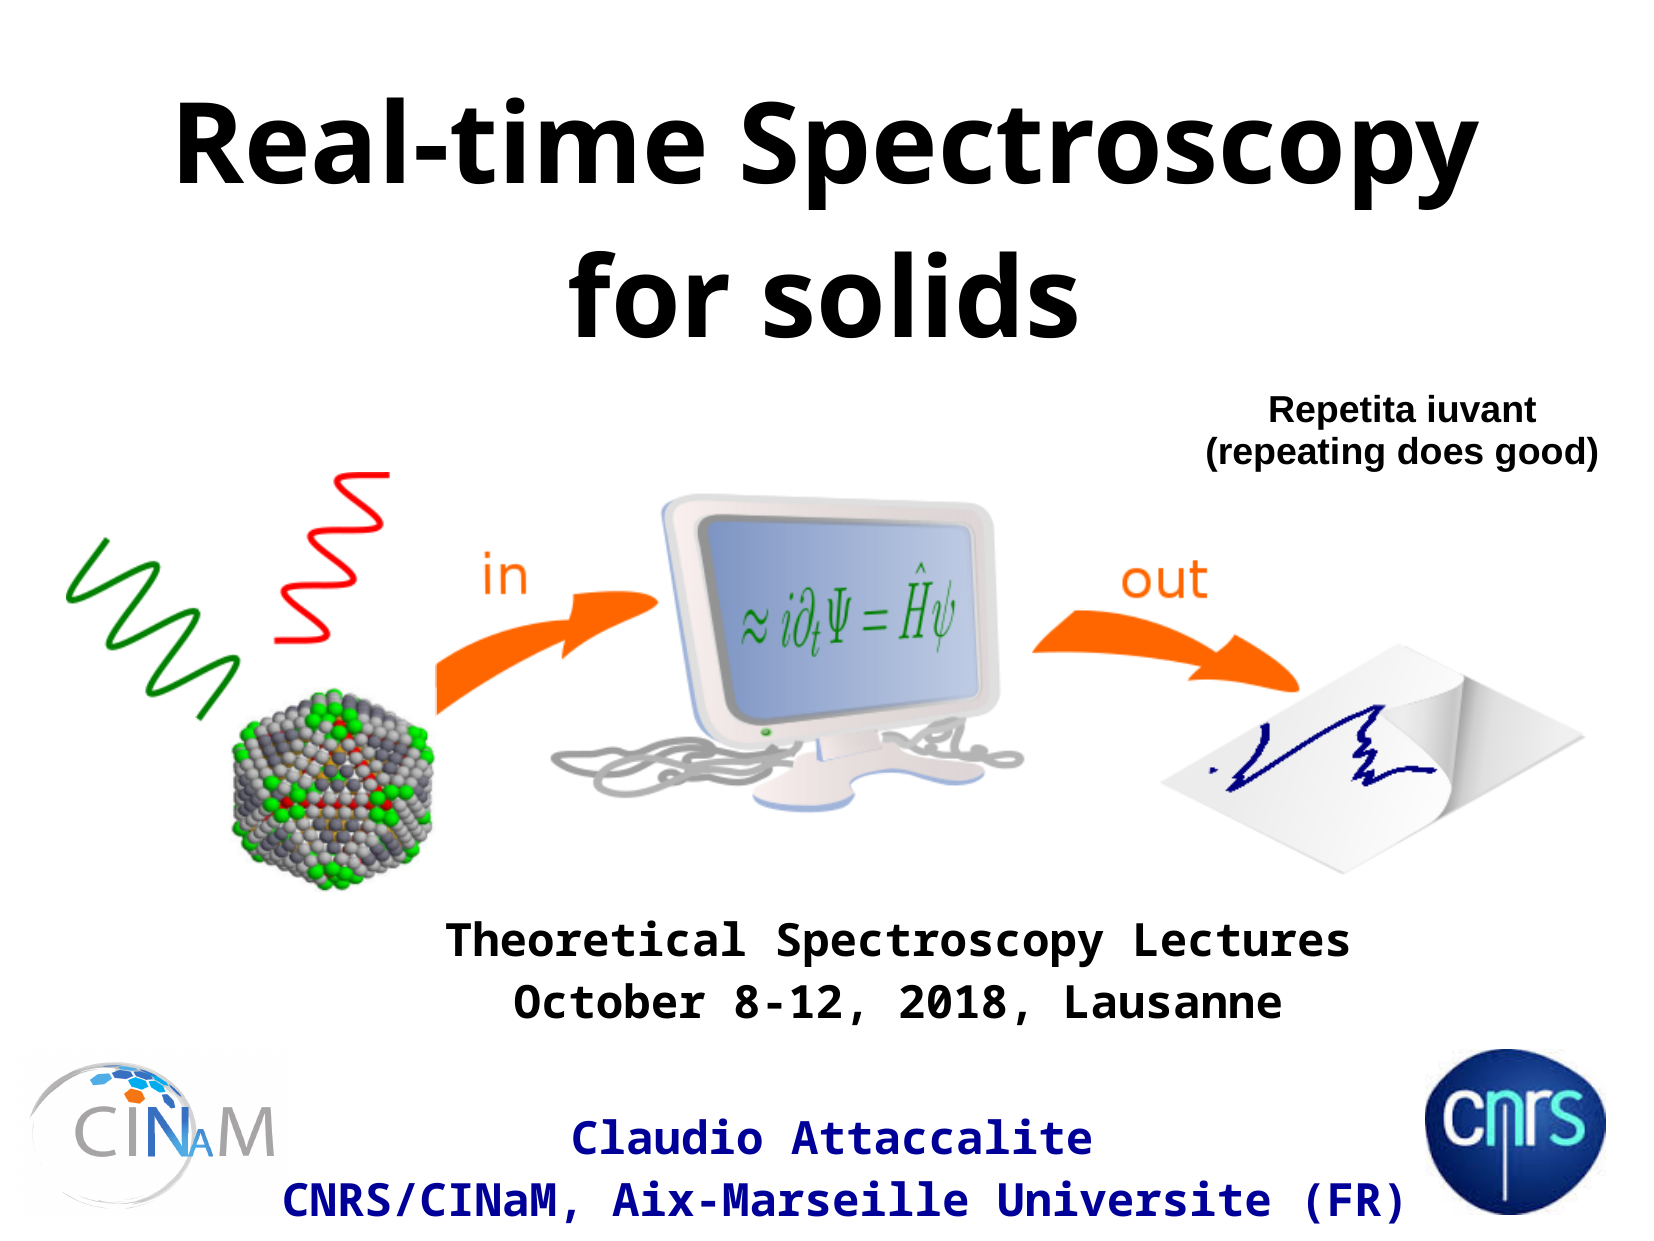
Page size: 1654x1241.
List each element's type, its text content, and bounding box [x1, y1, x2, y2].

text_box Claudio Attaccalite CNRS/CINaM, Aix-Marseille Universite (FR) [260, 1097, 1431, 1219]
picture [1425, 1049, 1606, 1215]
text_box Real-time Spectroscopy for solids [0, 56, 1651, 382]
picture [18, 1049, 289, 1214]
picture [66, 472, 1586, 892]
text_box Theoretical Spectroscopy Lectures October 8-12, 2018, Lausanne [420, 900, 1378, 1021]
text_box Repetita iuvant (repeating does good) [1170, 381, 1636, 496]
